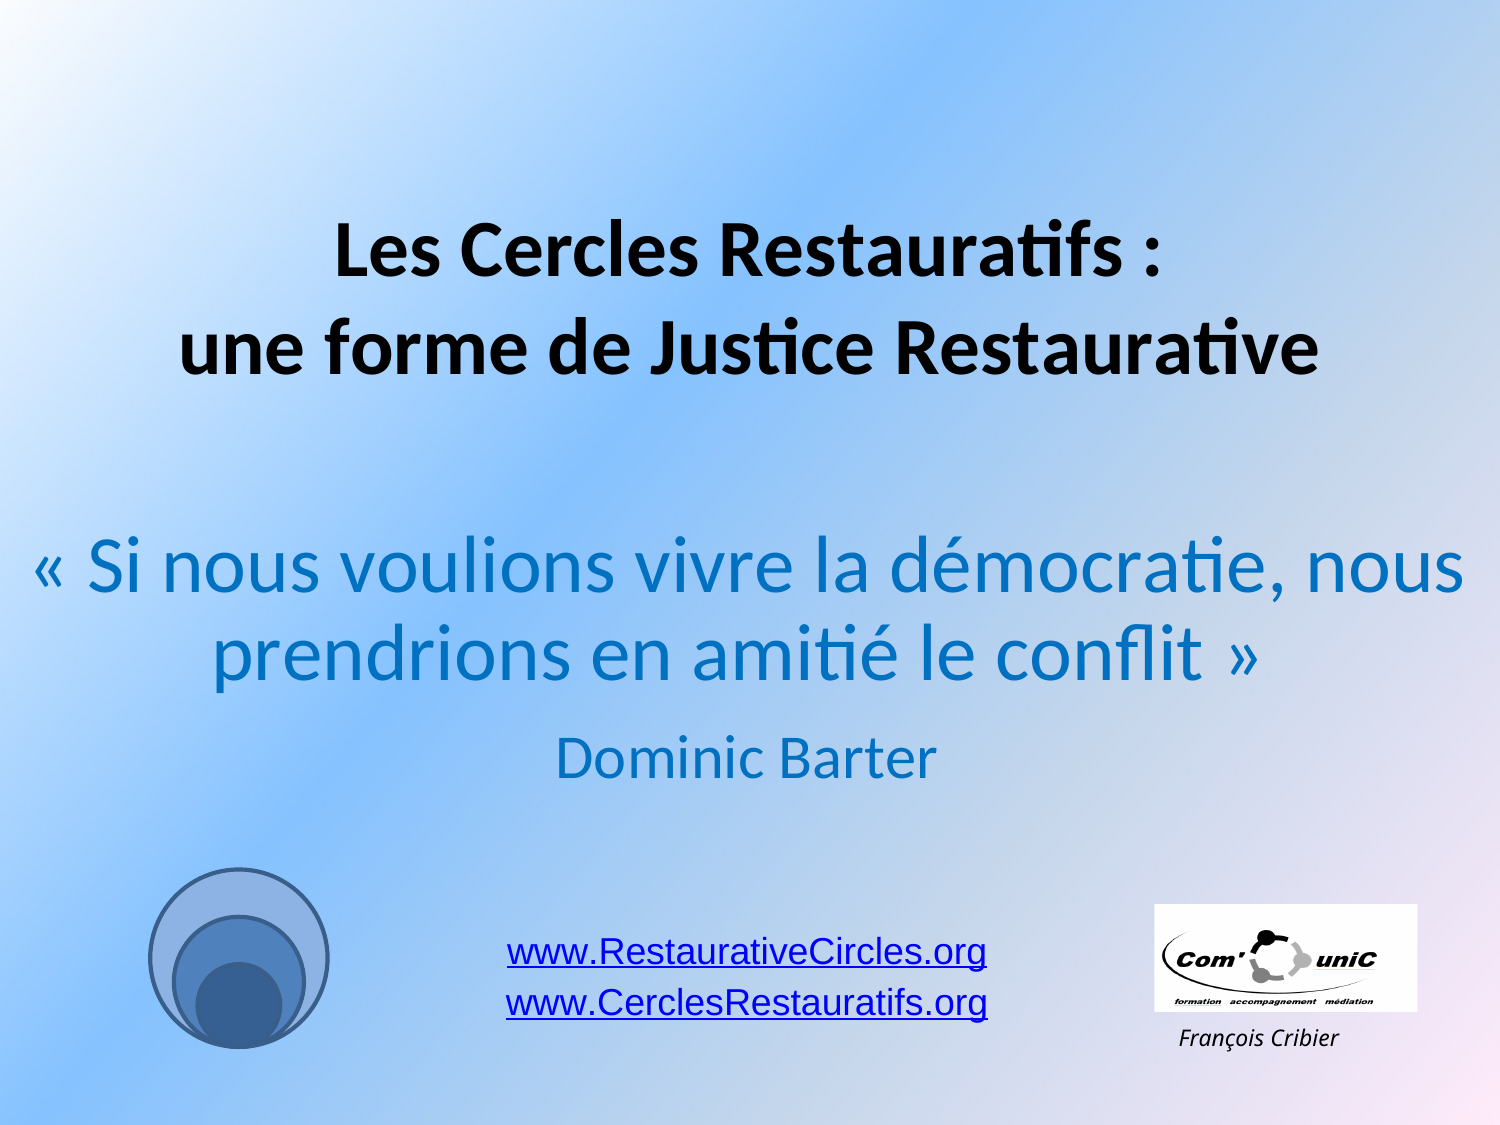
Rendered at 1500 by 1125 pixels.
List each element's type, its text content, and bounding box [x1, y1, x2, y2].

picture [0, 0, 1500, 1125]
title Les Cercles Restauratifs : une forme de Justice Restaurative [112, 172, 1388, 414]
text_box www.RestaurativeCircles.org www.CerclesRestauratifs.org [379, 904, 1115, 1050]
subtitle « Si nous voulions vivre la démocratie, nous prendrions en amitié le conflit » Dominic Barter [0, 515, 1495, 842]
text_box [150, 869, 328, 1047]
text_box François Cribier [1163, 1015, 1424, 1059]
